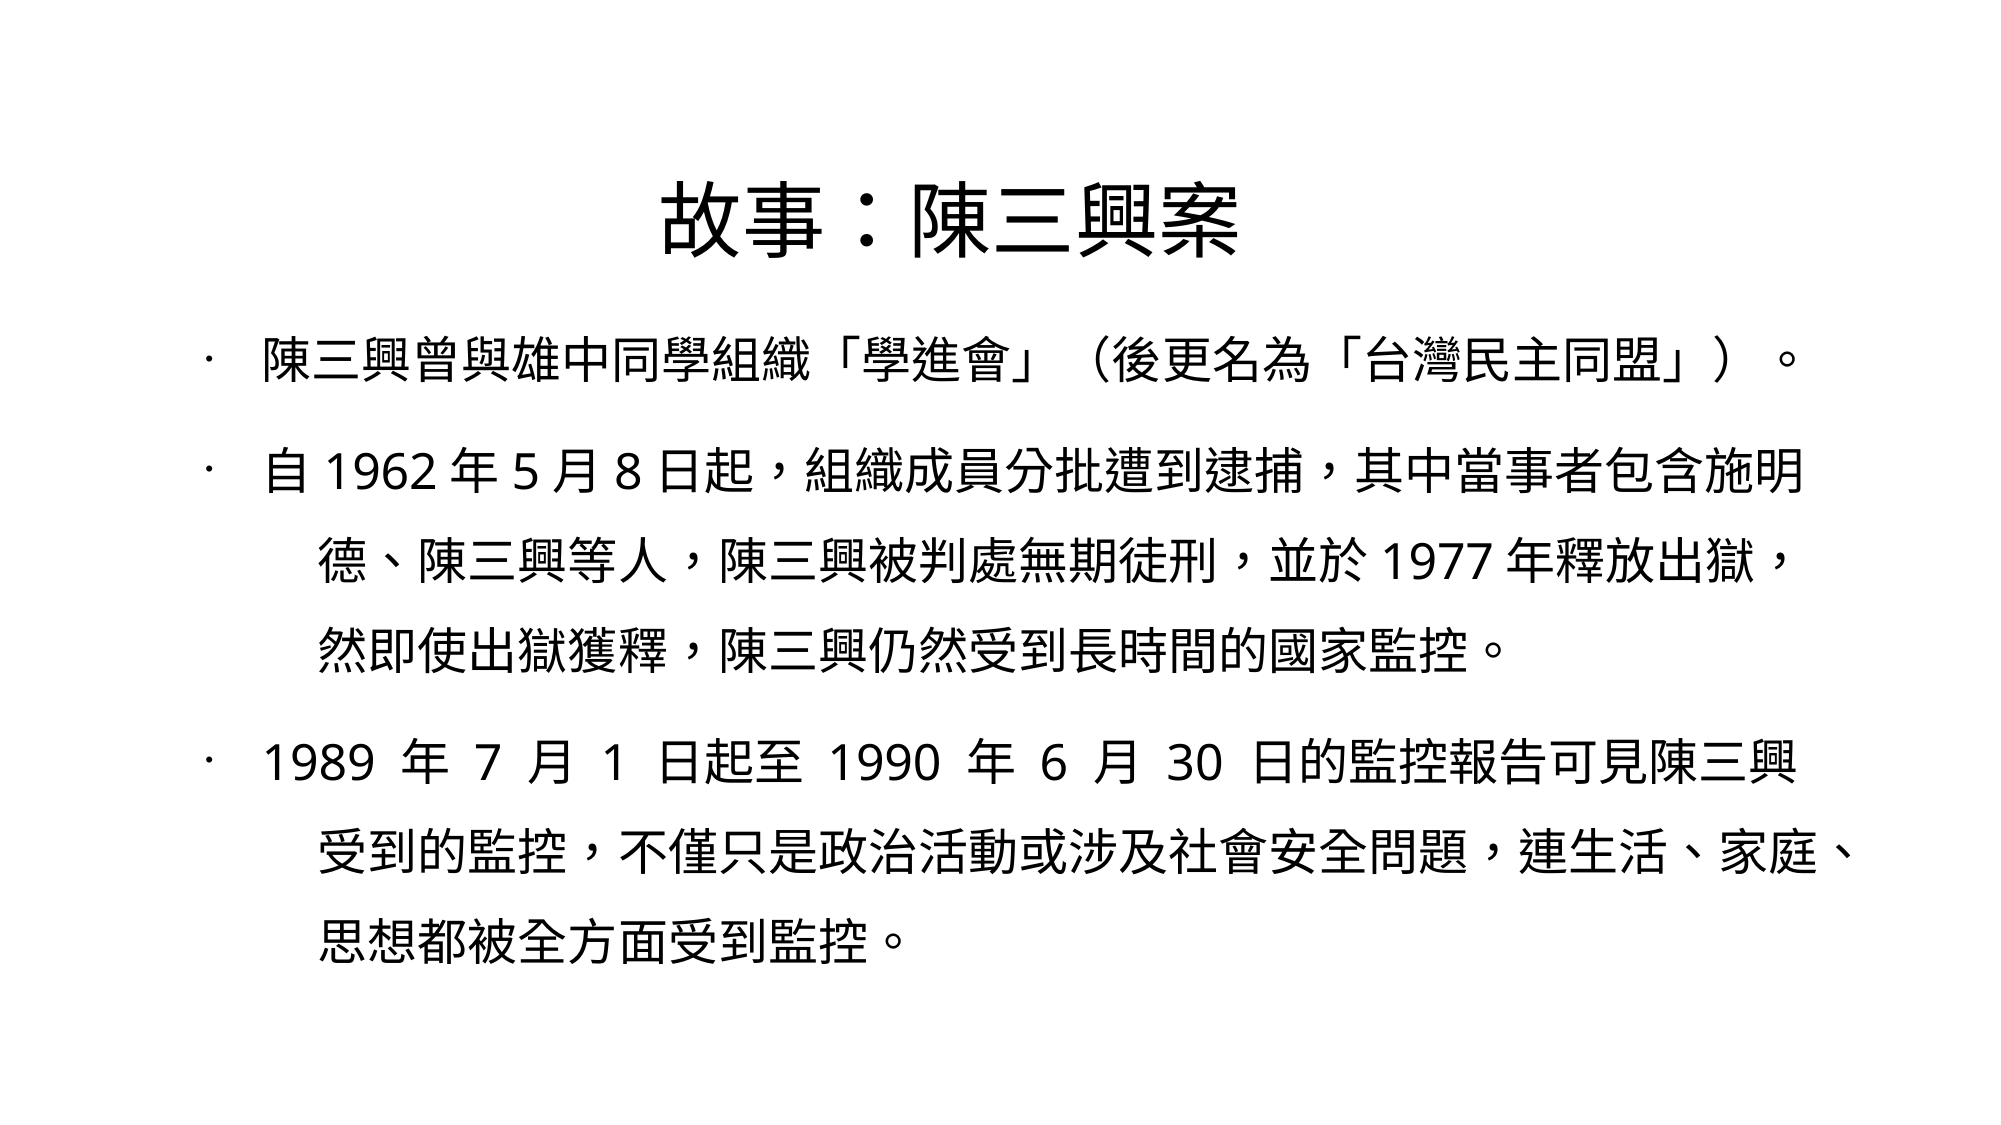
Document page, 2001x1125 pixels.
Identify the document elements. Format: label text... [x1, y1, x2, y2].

title 故事：陳三興案 [643, 172, 2000, 271]
list 陳三興曾與雄中同學組織「學進會」（後更名為「台灣民主同盟」）。 自1962年5月8日起，組織成員分批遭到逮捕，其中當事者包含施明德、陳三興等人，陳三興被判處無期徒刑，並於1977年釋放出獄，然即使出獄獲釋，陳三興仍然受到長時間的國家監控。 1989 年 7 月 1 日起至 1990 年 6 月 30 日的監控報告可見陳三興受到的監控，不僅只是政治活動或涉及社會安全問題，連生活、家庭、思想都被全方面受到監控。 [152, 221, 1863, 1048]
